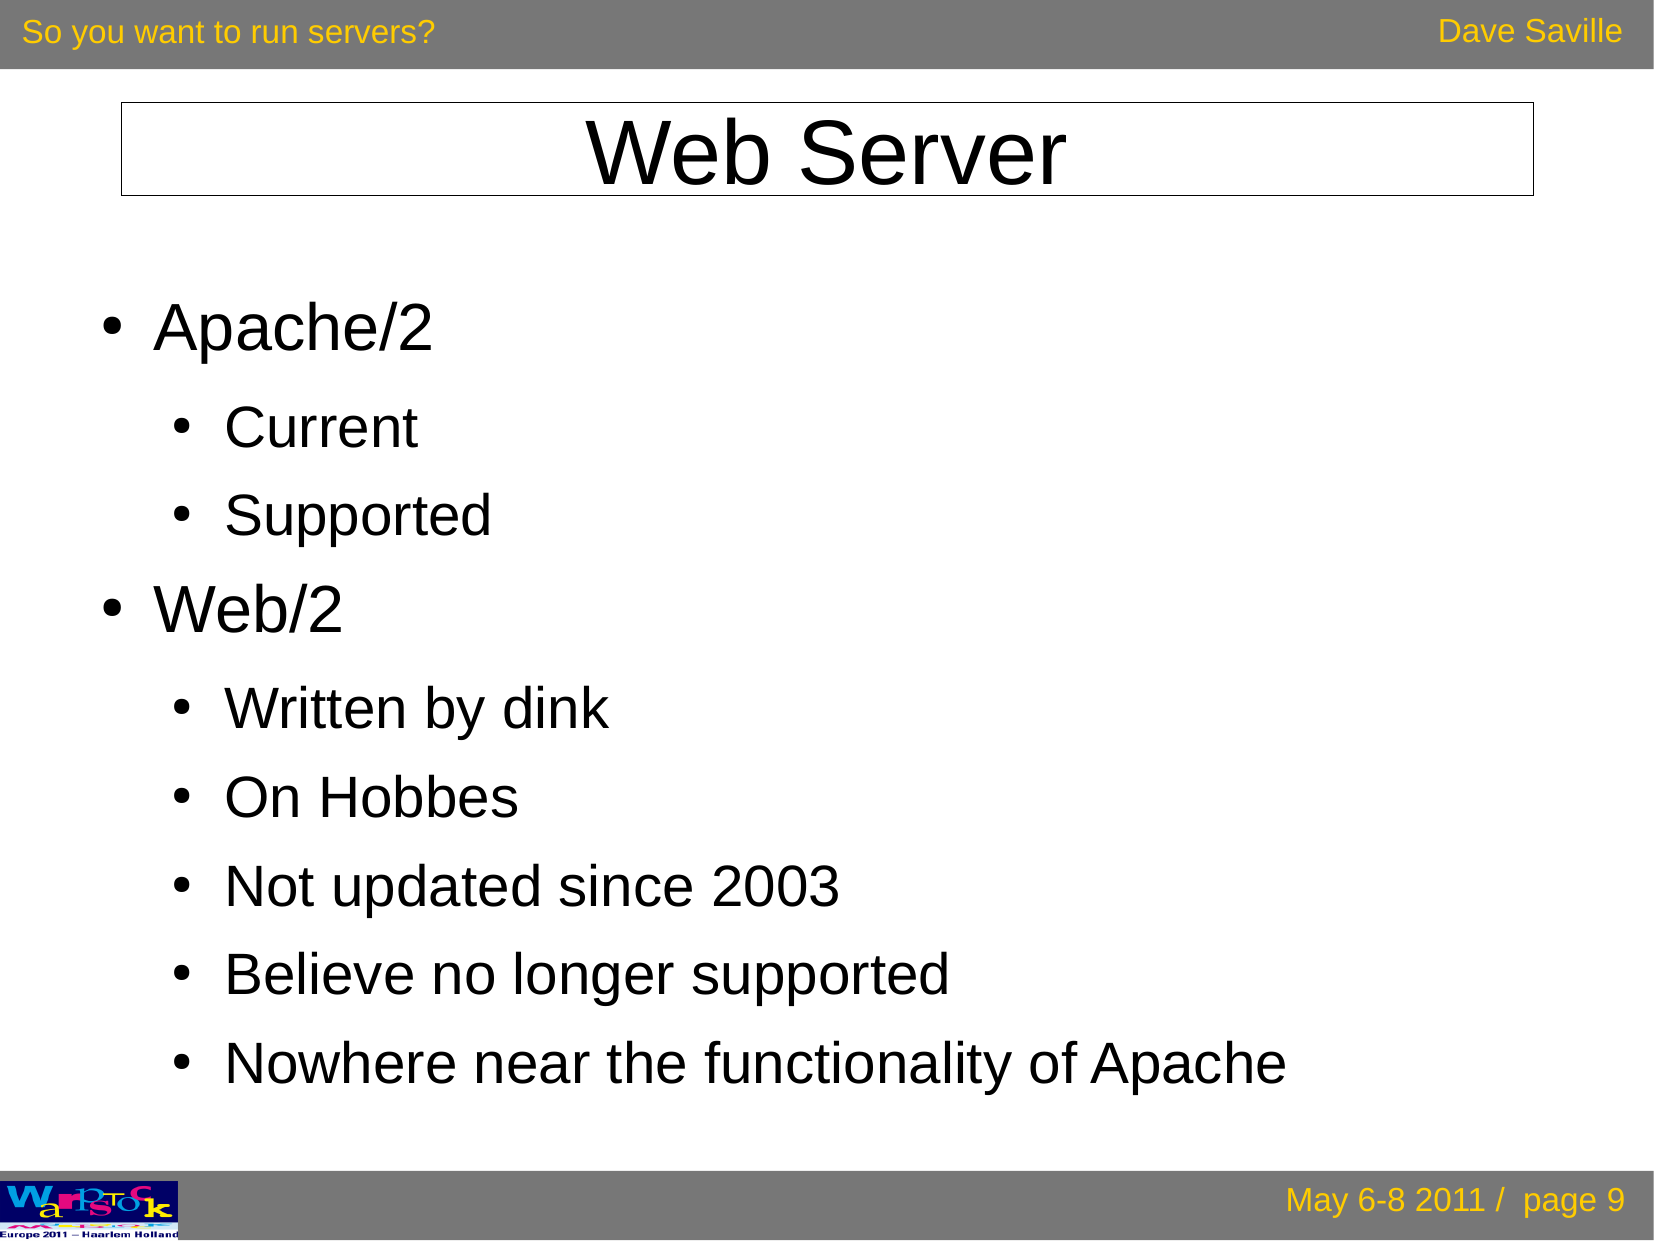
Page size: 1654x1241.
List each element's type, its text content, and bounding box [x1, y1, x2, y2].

picture [0, 1181, 178, 1241]
title Web Server [82, 56, 1571, 250]
list Apache/2 Current Supported Web/2 Written by dink On Hobbes Not updated since 2003 Believe no longer supported Nowhere near the functionality of Apache [82, 290, 1571, 1109]
